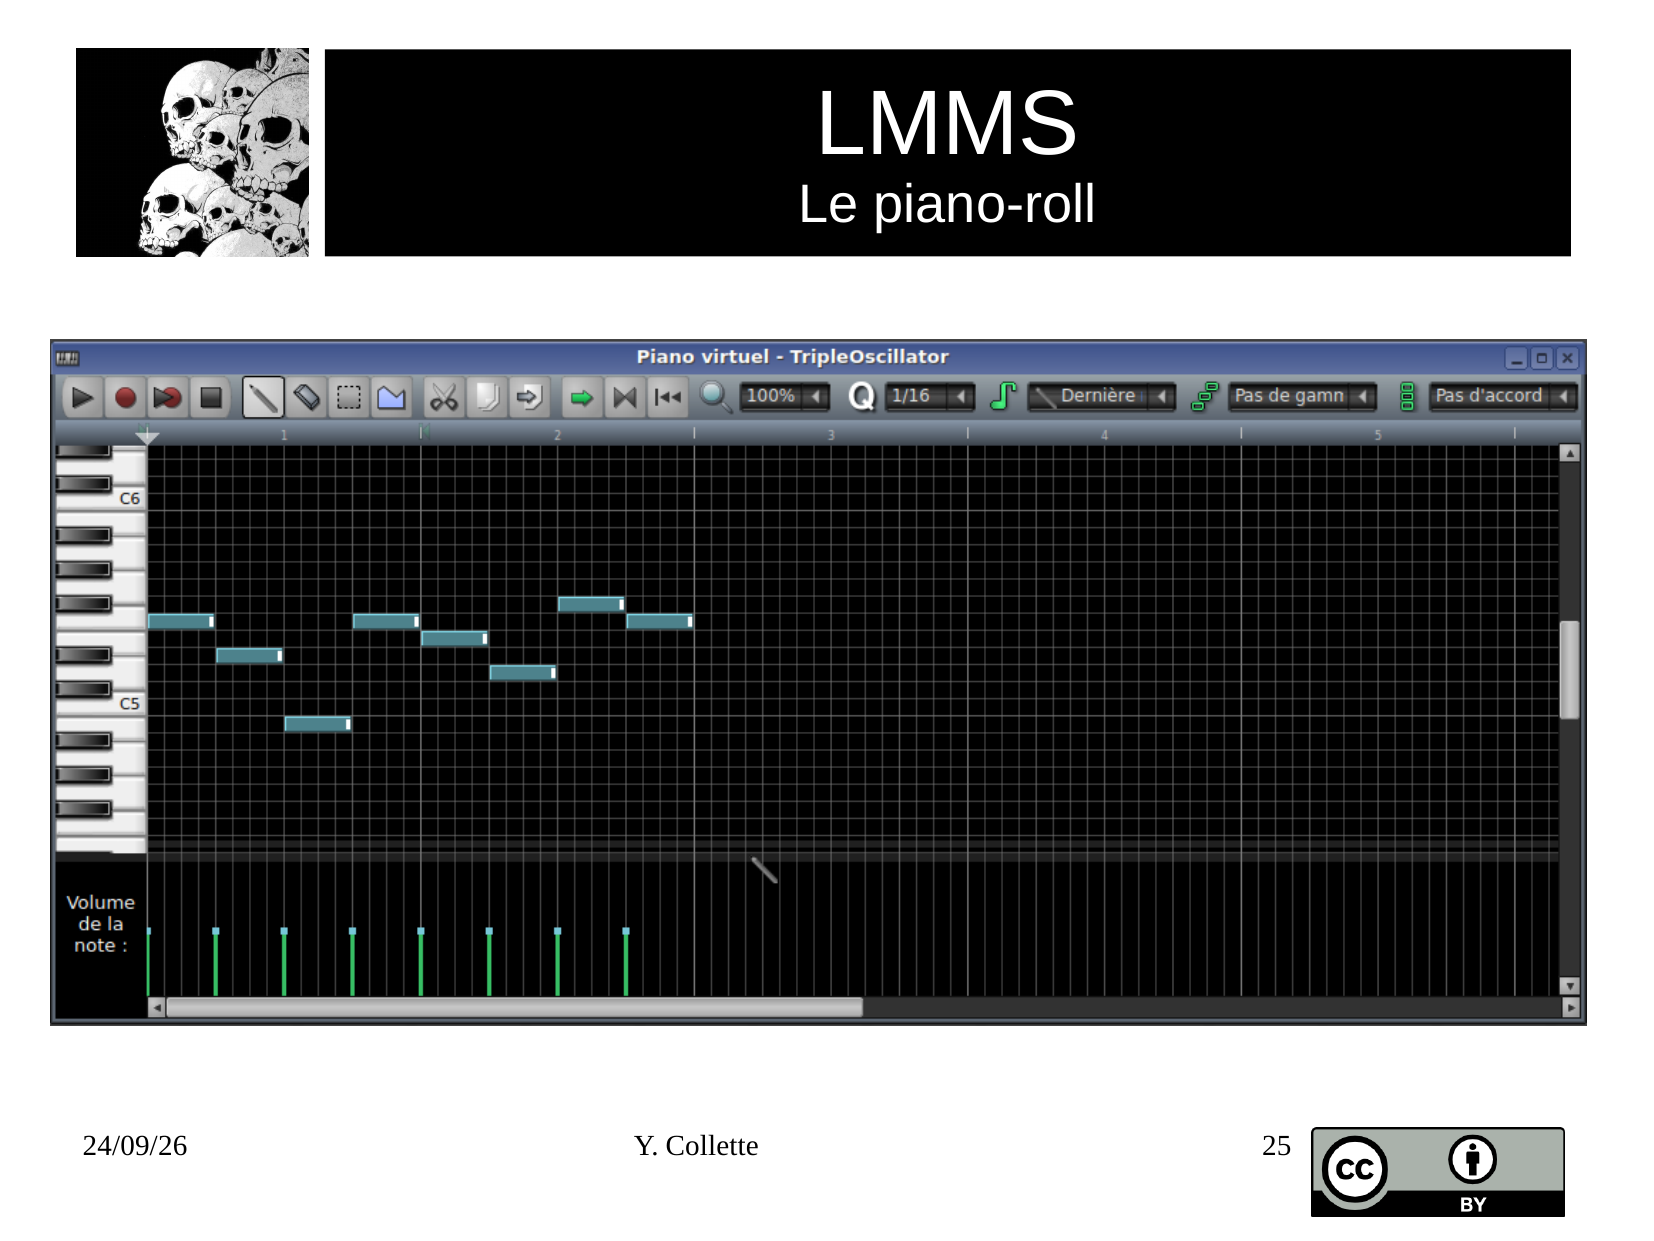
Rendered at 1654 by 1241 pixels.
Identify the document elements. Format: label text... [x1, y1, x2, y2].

picture [76, 48, 309, 257]
picture [1311, 1127, 1565, 1217]
picture [50, 339, 1587, 1026]
title LMMS Le piano-roll [324, 49, 1571, 257]
